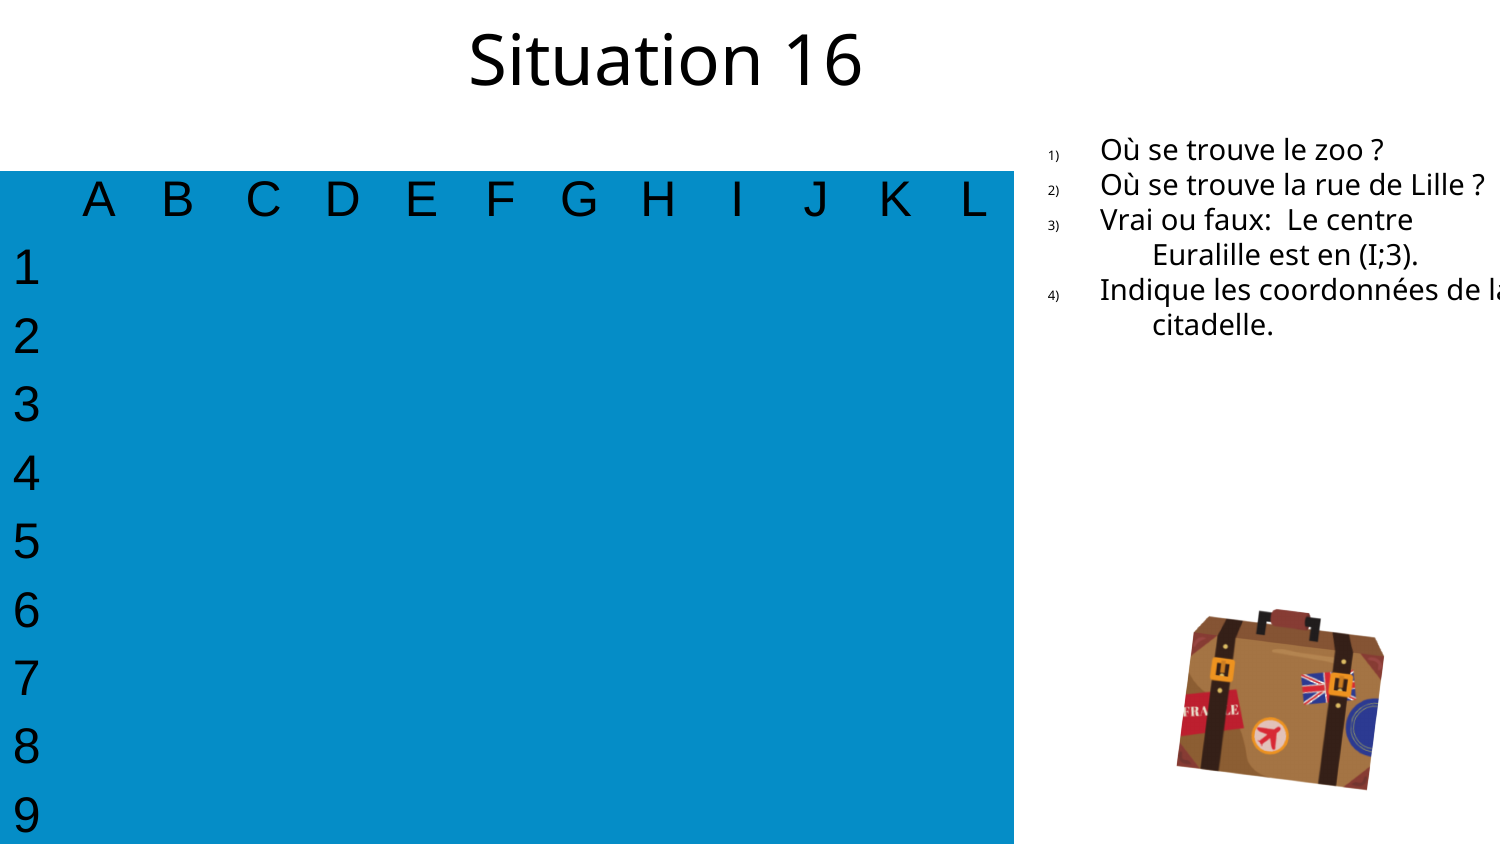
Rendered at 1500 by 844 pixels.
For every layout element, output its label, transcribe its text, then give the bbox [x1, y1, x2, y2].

table_cell 5 [0, 513, 66, 582]
table_cell [224, 377, 303, 445]
table_cell [935, 445, 1014, 513]
table_cell [131, 719, 224, 787]
table_cell [856, 377, 935, 445]
table_cell [540, 513, 619, 582]
table_cell [303, 240, 382, 308]
table_cell [856, 445, 935, 513]
table_cell [461, 445, 540, 513]
table_cell [777, 240, 856, 308]
table_cell [382, 582, 461, 650]
table_cell [777, 650, 856, 719]
table_cell [382, 240, 461, 308]
table_cell [382, 513, 461, 582]
table_cell 8 [0, 719, 66, 787]
table_cell [540, 787, 619, 844]
table_cell [224, 240, 303, 308]
table_cell [66, 240, 131, 308]
table_cell [131, 582, 224, 650]
table_cell [777, 445, 856, 513]
table_cell [935, 308, 1014, 377]
table_cell [540, 308, 619, 377]
table_cell [131, 650, 224, 719]
table_cell [777, 582, 856, 650]
table_cell [935, 787, 1014, 844]
table_cell [777, 377, 856, 445]
table_cell [461, 513, 540, 582]
table_cell [303, 582, 382, 650]
table_cell [66, 719, 131, 787]
table_cell [856, 787, 935, 844]
table_cell [131, 513, 224, 582]
table_cell [698, 308, 777, 377]
table_cell [224, 719, 303, 787]
table_cell [540, 582, 619, 650]
table_cell [382, 787, 461, 844]
table_cell [382, 719, 461, 787]
table_cell [698, 377, 777, 445]
table_cell [540, 377, 619, 445]
table_header A [66, 171, 131, 240]
table_cell [698, 650, 777, 719]
table_cell [856, 582, 935, 650]
table_cell 3 [0, 377, 66, 445]
table_cell 7 [0, 650, 66, 719]
table_cell [619, 582, 698, 650]
table_cell 9 [0, 787, 66, 844]
table_header J [777, 171, 856, 240]
table_cell [303, 719, 382, 787]
table_cell [619, 240, 698, 308]
table_cell [935, 582, 1014, 650]
table_header E [382, 171, 461, 240]
table_cell [461, 650, 540, 719]
table_cell [382, 445, 461, 513]
table_cell [619, 445, 698, 513]
table_header D [303, 171, 382, 240]
table_cell [382, 650, 461, 719]
table_header H [619, 171, 698, 240]
table_header B [131, 171, 224, 240]
table_cell [131, 308, 224, 377]
table_cell [856, 308, 935, 377]
table_cell [131, 377, 224, 445]
table_cell [698, 513, 777, 582]
table_cell [131, 445, 224, 513]
table_header K [856, 171, 935, 240]
table_cell [66, 513, 131, 582]
table_cell [777, 308, 856, 377]
table_cell [540, 240, 619, 308]
table_cell [856, 513, 935, 582]
table_cell [619, 787, 698, 844]
table_cell [224, 787, 303, 844]
table_cell 4 [0, 445, 66, 513]
table_cell [777, 719, 856, 787]
table_header C [224, 171, 303, 240]
table_cell [935, 513, 1014, 582]
table_cell [66, 582, 131, 650]
table_header L [935, 171, 1014, 240]
table_cell [698, 240, 777, 308]
table_cell [856, 650, 935, 719]
text_box Situation 16 [453, 0, 1219, 117]
table_cell [131, 240, 224, 308]
table_cell [66, 308, 131, 377]
table_cell [303, 513, 382, 582]
table_cell [619, 719, 698, 787]
table_cell [698, 719, 777, 787]
table_cell [777, 513, 856, 582]
table_cell [777, 787, 856, 844]
table_cell [303, 650, 382, 719]
table_cell [303, 445, 382, 513]
table_cell [619, 377, 698, 445]
text_box Où se trouve le zoo ? Où se trouve la rue de Lille ? Vrai ou faux: Le centre Euralille est en (I;3). Indique les coordonnées de la citadelle. [987, 116, 1500, 359]
table_cell [856, 719, 935, 787]
table_cell [461, 719, 540, 787]
table_cell [619, 650, 698, 719]
table_cell [224, 445, 303, 513]
table_cell [619, 308, 698, 377]
table_cell 1 [0, 240, 66, 308]
table_cell 2 [0, 308, 66, 377]
table_cell [619, 513, 698, 582]
table_cell [461, 582, 540, 650]
table_cell [224, 650, 303, 719]
table_cell [856, 240, 935, 308]
table_cell [540, 650, 619, 719]
table_cell [935, 377, 1014, 445]
table_cell [540, 719, 619, 787]
table_cell [66, 787, 131, 844]
table_cell [540, 445, 619, 513]
table_cell [303, 308, 382, 377]
picture [1137, 561, 1410, 820]
table_cell [935, 240, 1014, 308]
table_header [0, 171, 66, 240]
table_cell [698, 582, 777, 650]
table_cell [224, 513, 303, 582]
table_header F [461, 171, 540, 240]
table_cell [461, 787, 540, 844]
table_cell [382, 377, 461, 445]
table_cell [461, 377, 540, 445]
table_cell [66, 377, 131, 445]
table_cell [66, 445, 131, 513]
table_cell [131, 787, 224, 844]
table_cell [382, 308, 461, 377]
table_cell [66, 650, 131, 719]
table_cell 6 [0, 582, 66, 650]
table_cell [303, 377, 382, 445]
table_cell [935, 719, 1014, 787]
table_cell [461, 308, 540, 377]
table_cell [698, 445, 777, 513]
table_cell [224, 308, 303, 377]
table_cell [698, 787, 777, 844]
table_header I [698, 171, 777, 240]
table_cell [461, 240, 540, 308]
table_header G [540, 171, 619, 240]
table_cell [935, 650, 1014, 719]
table_cell [224, 582, 303, 650]
table_cell [303, 787, 382, 844]
